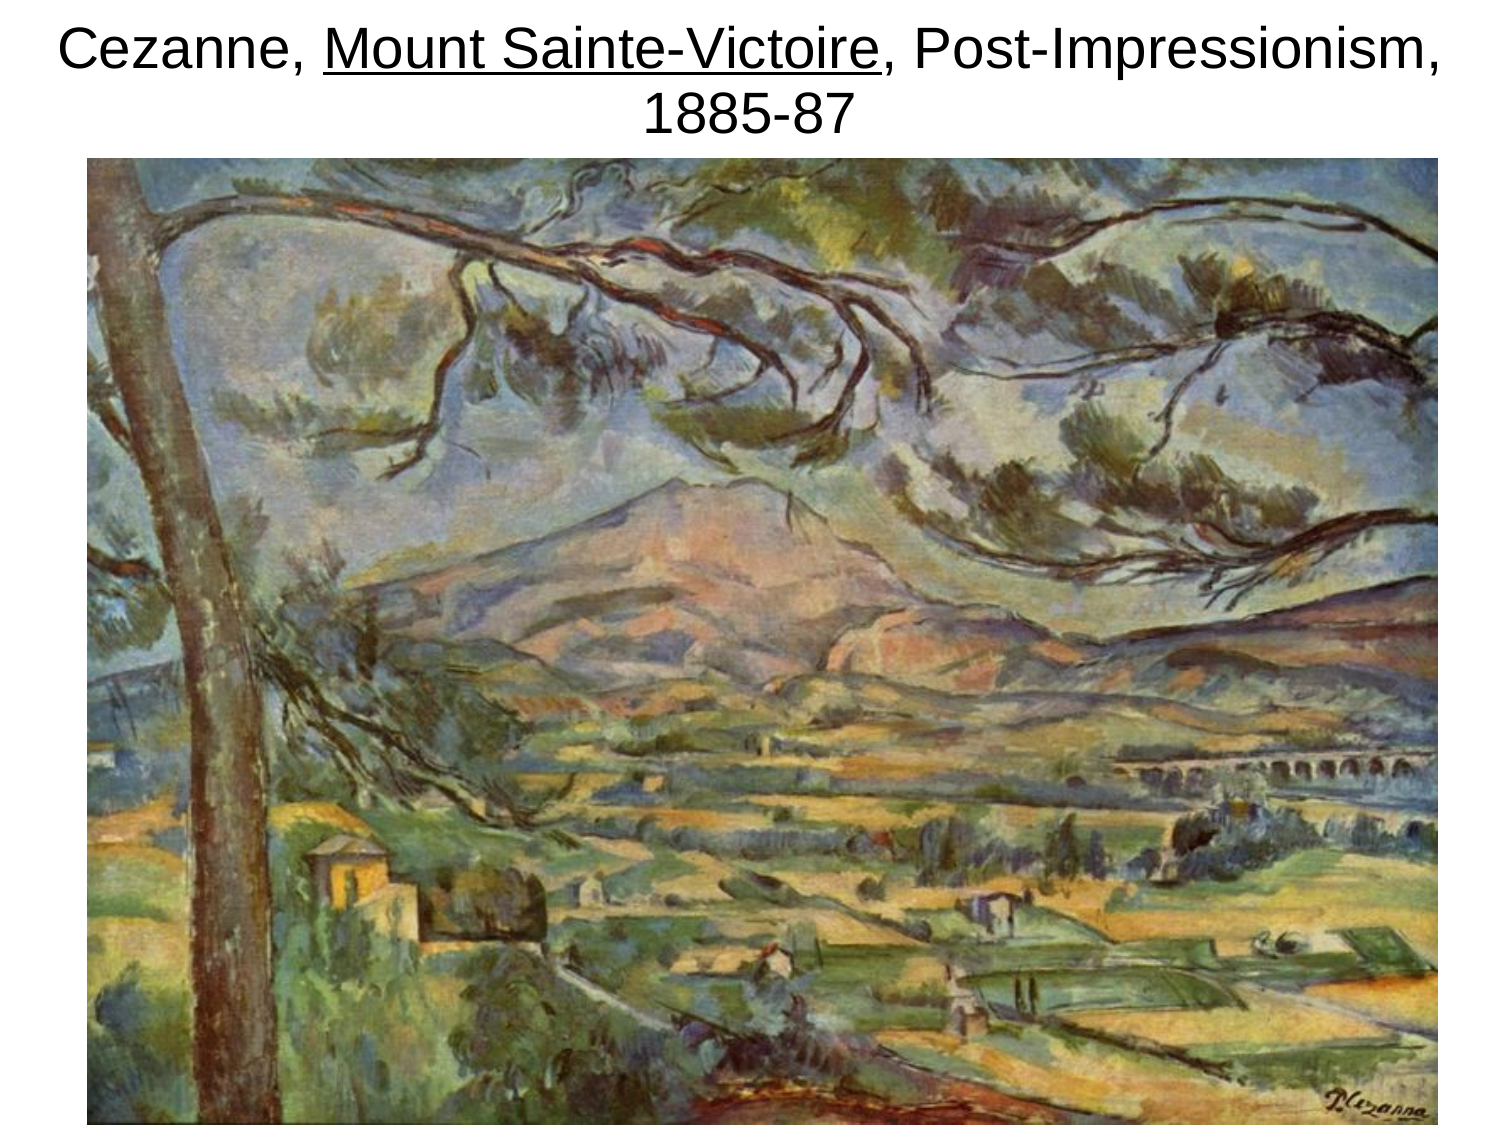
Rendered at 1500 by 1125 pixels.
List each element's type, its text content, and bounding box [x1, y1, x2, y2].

picture [87, 158, 1438, 1125]
title Cezanne, Mount Sainte-Victoire, Post-Impressionism, 1885-87 [0, 0, 1500, 163]
